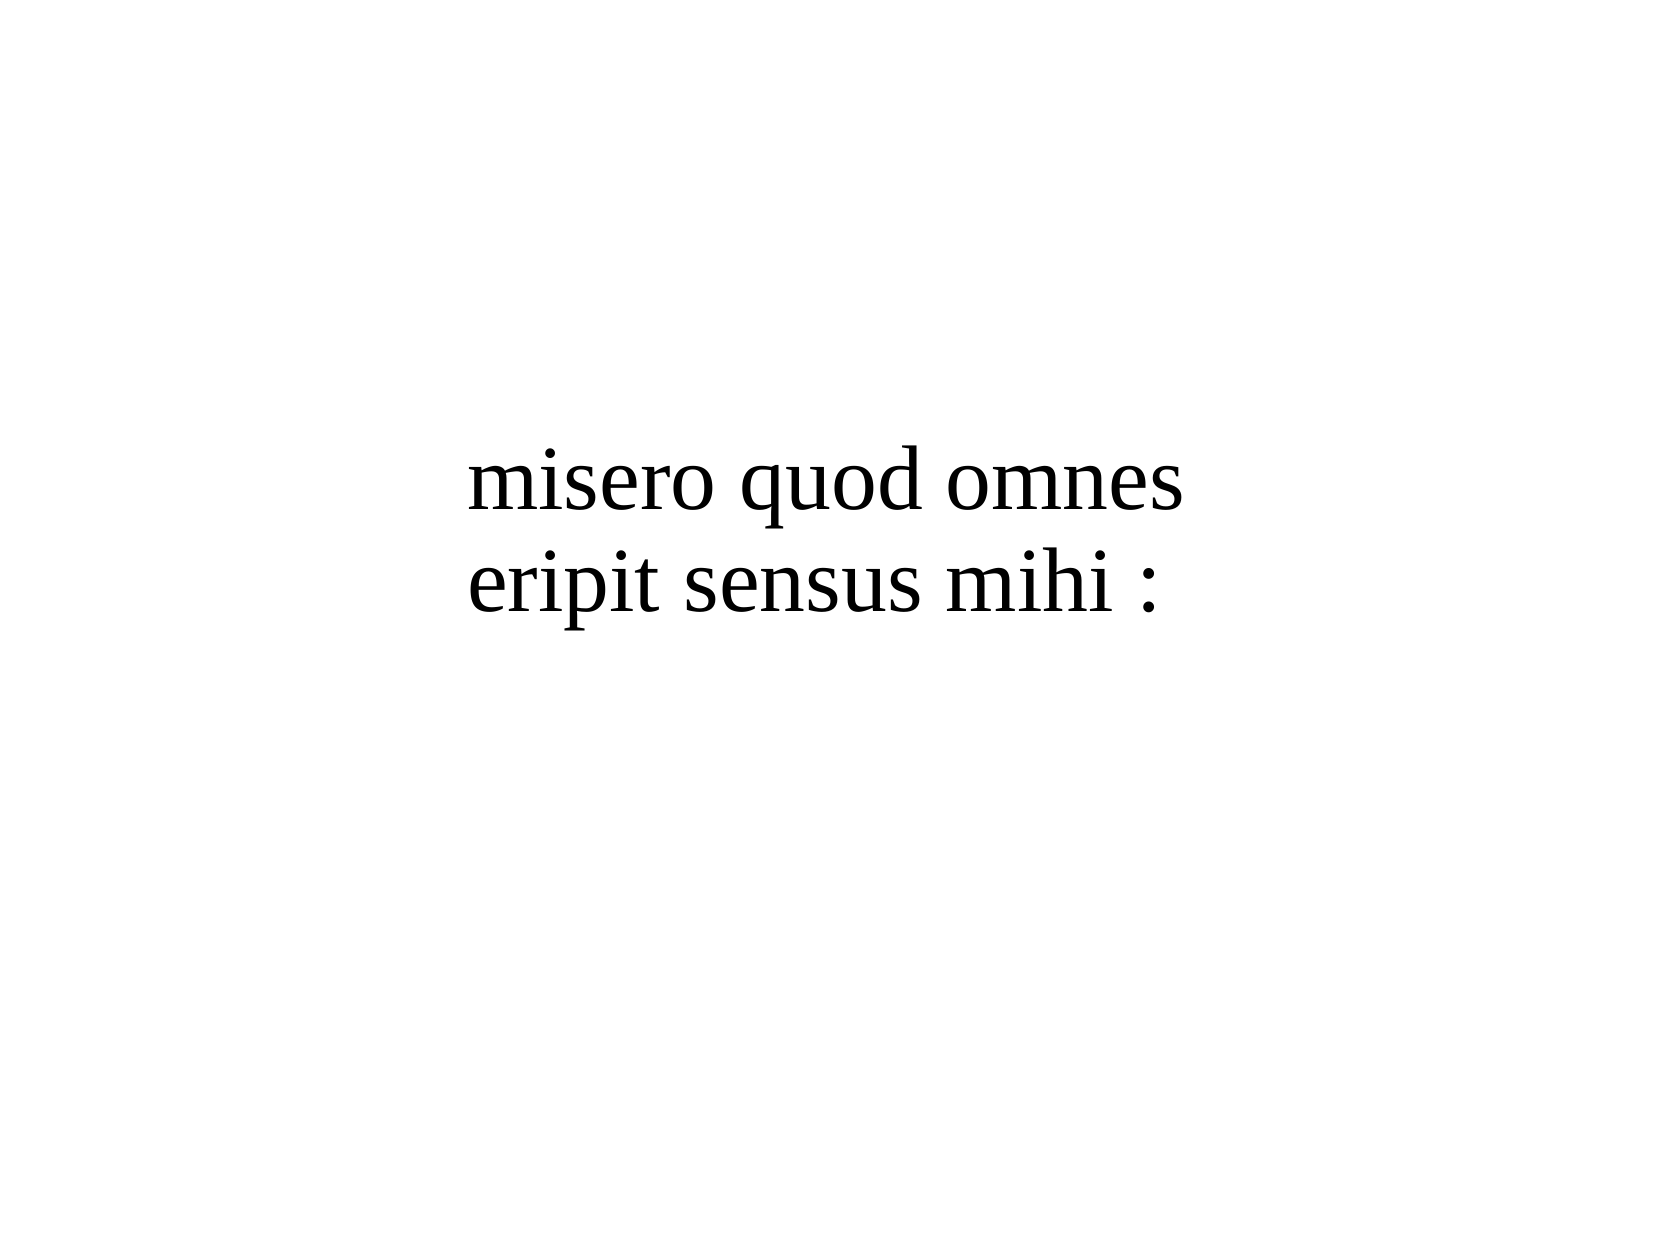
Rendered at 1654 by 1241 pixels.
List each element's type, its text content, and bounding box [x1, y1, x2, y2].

subtitle misero quod omnes eripit sensus mihi : [82, 49, 1571, 1010]
